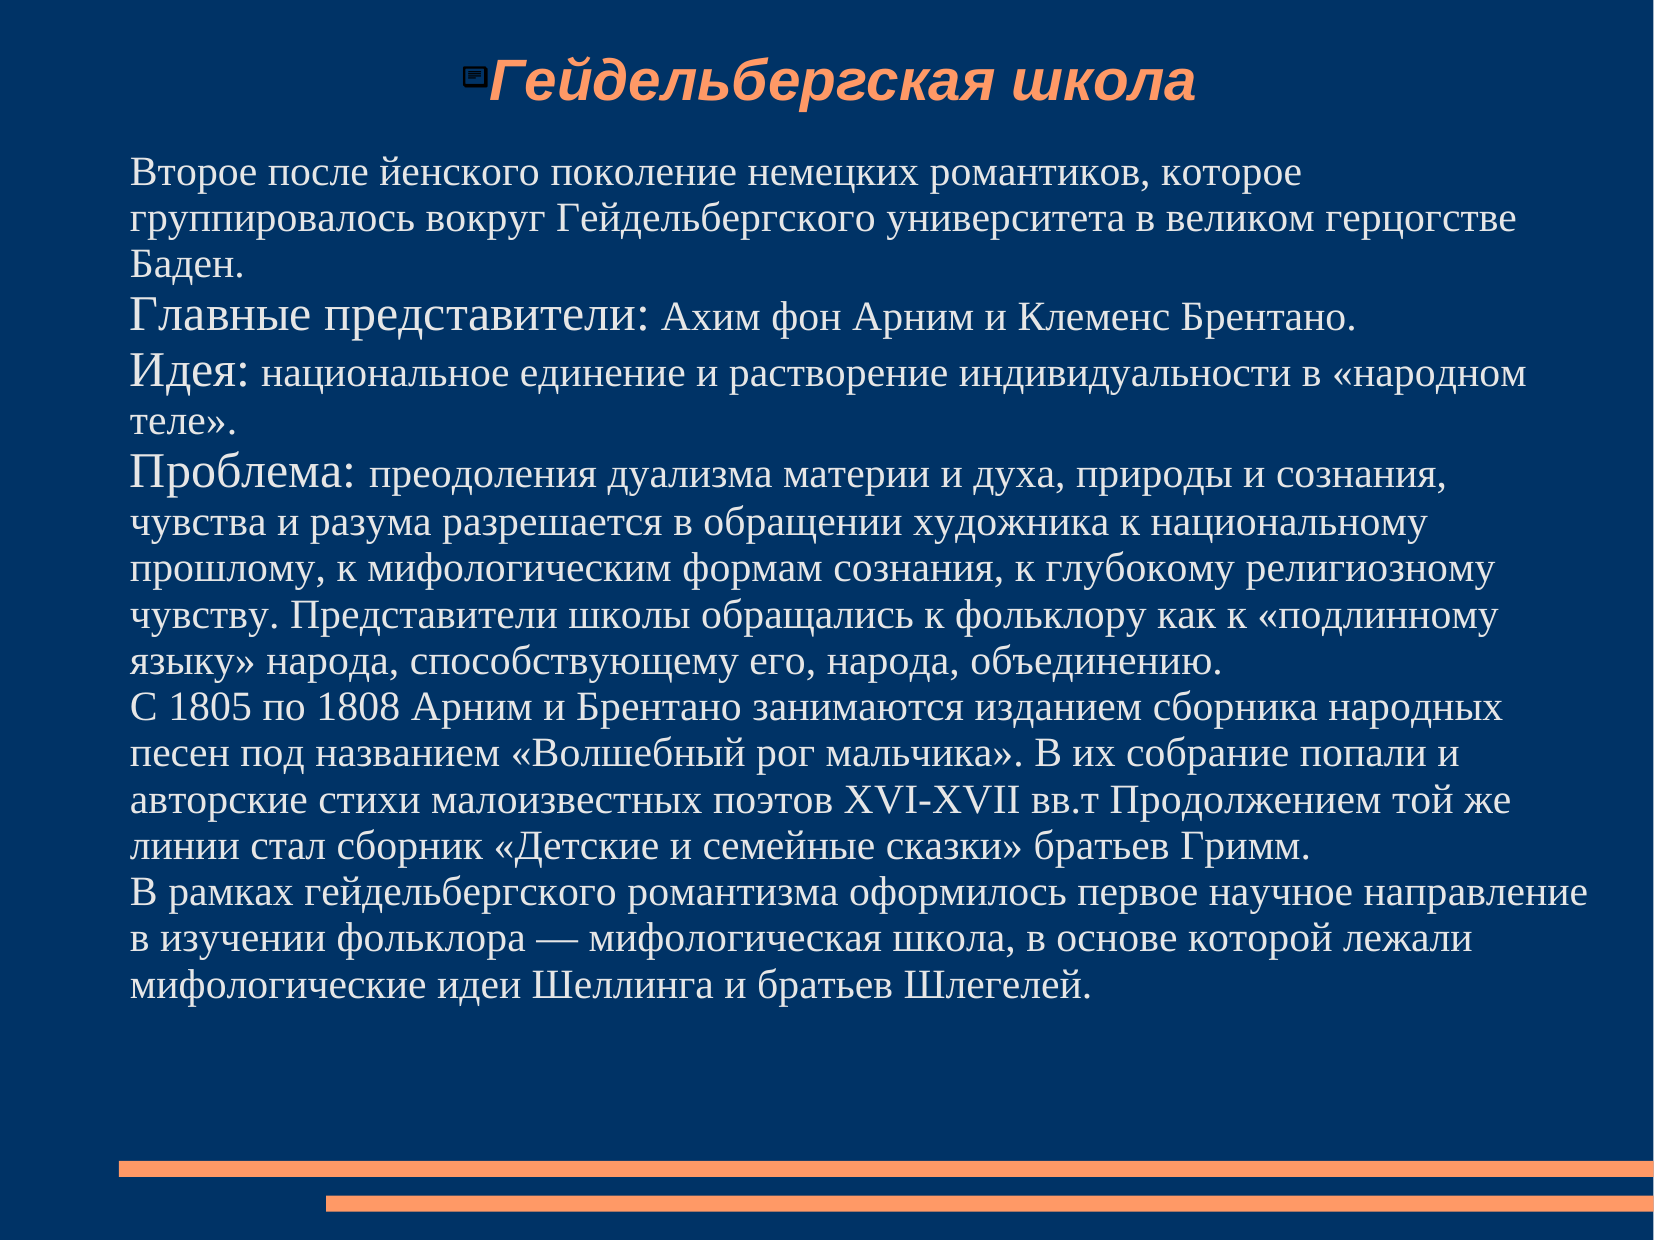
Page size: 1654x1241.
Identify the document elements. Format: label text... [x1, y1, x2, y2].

title Гейдельбергская школа [123, 12, 1536, 147]
list Второе после йенского поколение немецких романтиков, которое группировалось вокруг Гейдельбергского университета в великом герцогстве Баден. Главные представители: Ахим фон Арним и Клеменс Брентано. Идея: национальное единение и растворение индивидуальности в «народном теле». Проблема: преодоления дуализма материи и духа, природы и сознания, чувства и разума разрешается в обращении художника к национальному прошлому, к мифологическим формам сознания, к глубокому религиозному чувству. Представители школы обращались к фольклору как к «подлинному языку» народа, способствующему его, народа, объединению. С 1805 по 1808 Арним и Брентано занимаются изданием сборника народных песен под названием «Волшебный рог мальчика». В их собрание попали и авторские стихи малоизвестных поэтов XVI-XVII вв.т Продолжением той же линии стал сборник «Детские и семейные сказки» братьев Гримм. В рамках гейдельбергского романтизма оформилось первое научное направление в изучении фольклора — мифологическая школа, в основе которой лежали мифологические идеи Шеллинга и братьев Шлегелей. [59, 147, 1595, 1132]
